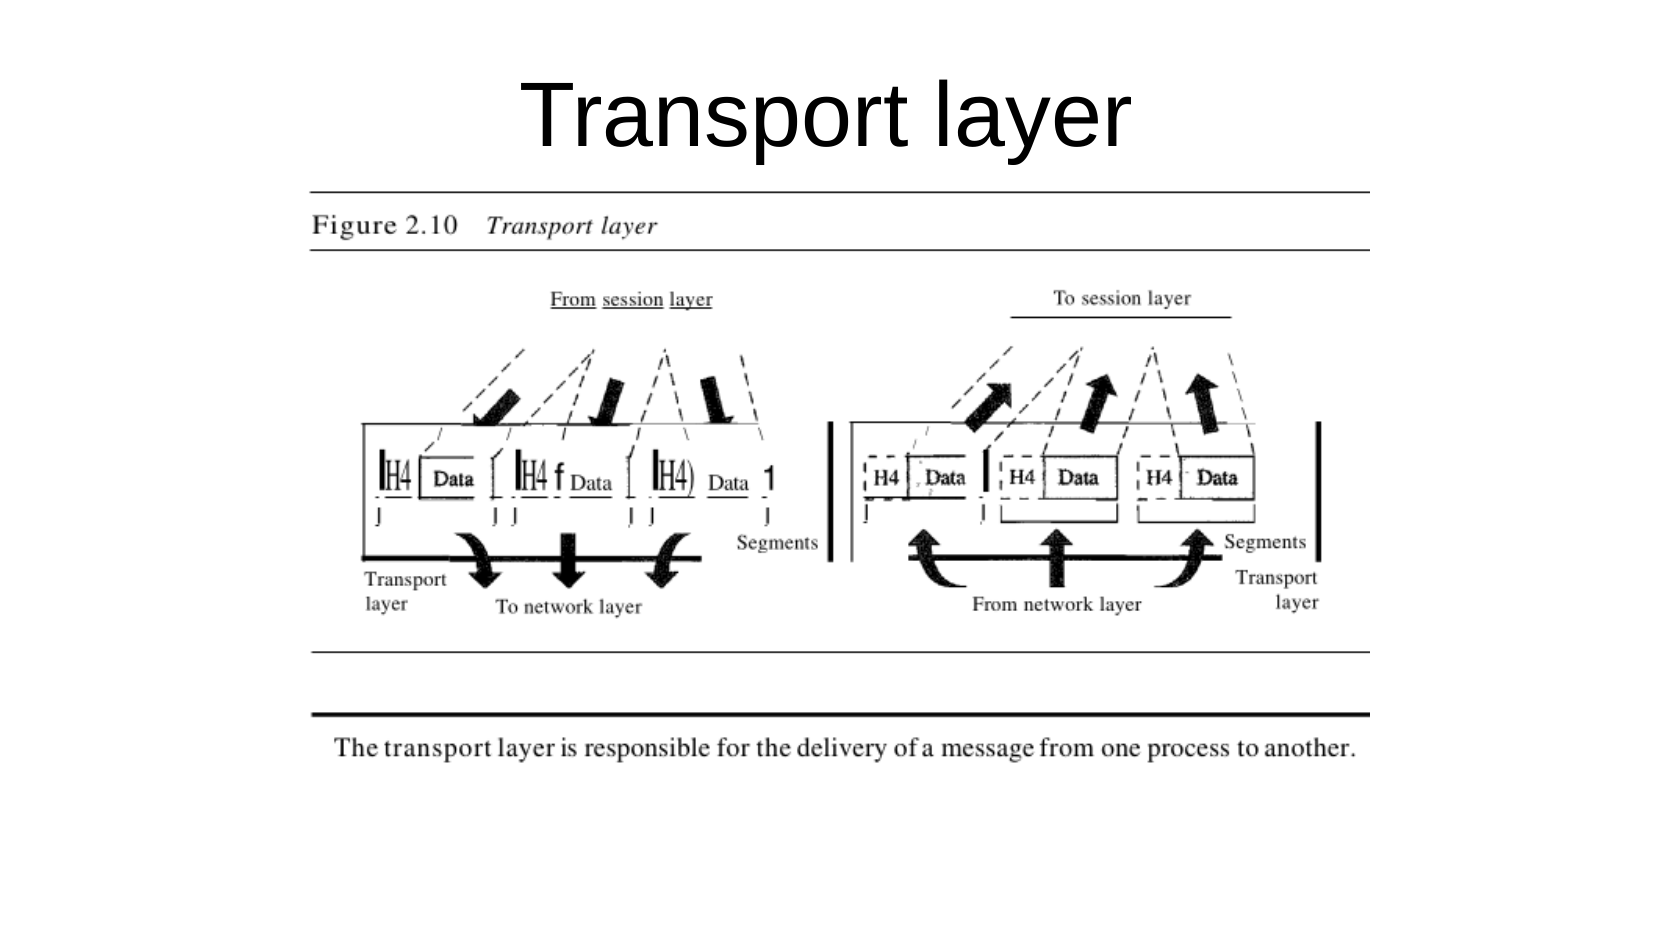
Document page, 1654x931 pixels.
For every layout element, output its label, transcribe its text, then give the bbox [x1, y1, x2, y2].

picture [297, 173, 1370, 769]
title Transport layer [82, 37, 1571, 193]
